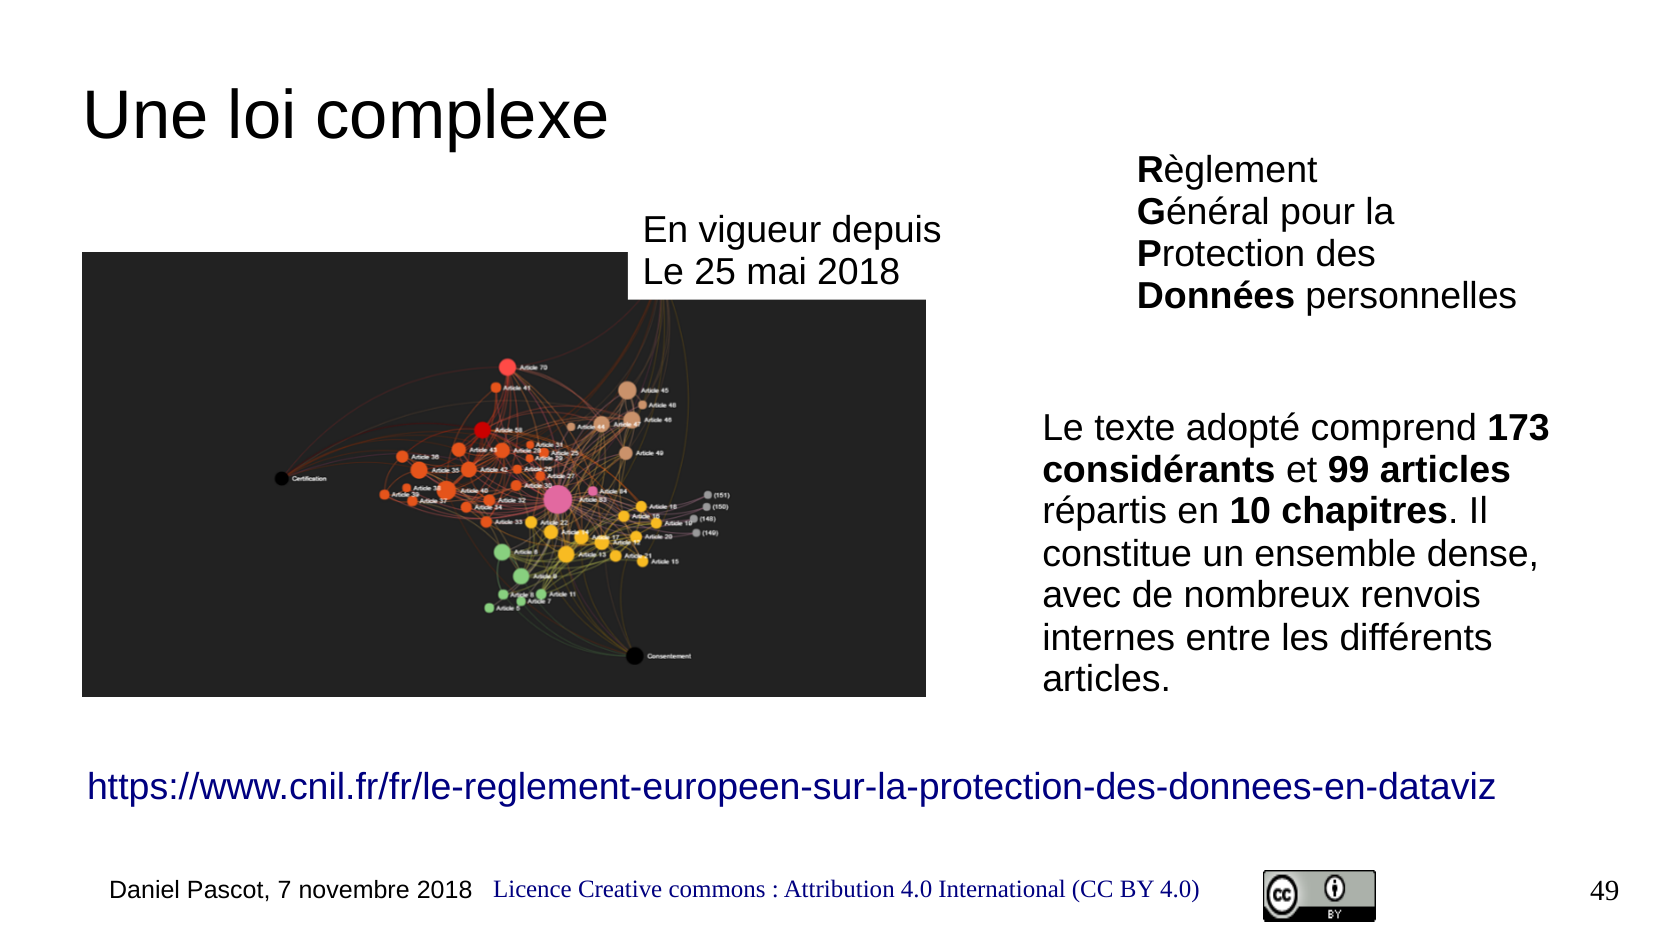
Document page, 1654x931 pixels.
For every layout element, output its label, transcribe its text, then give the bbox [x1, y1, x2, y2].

text_box En vigueur depuis Le 25 mai 2018 [627, 200, 957, 300]
text_box https://www.cnil.fr/fr/le-reglement-europeen-sur-la-protection-des-donnees-en-dataviz [72, 758, 1583, 815]
text_box Règlement Général pour la Protection des Données personnelles [1122, 141, 1560, 367]
picture [1263, 870, 1376, 922]
text_box Le texte adopté comprend 173 considérants et 99 articles répartis en 10 chapitres. Il constitue un ensemble dense, avec de nombreux renvois internes entre les différents articles. [1027, 398, 1595, 709]
picture [82, 252, 926, 697]
title Une loi complexe [82, 37, 1571, 193]
